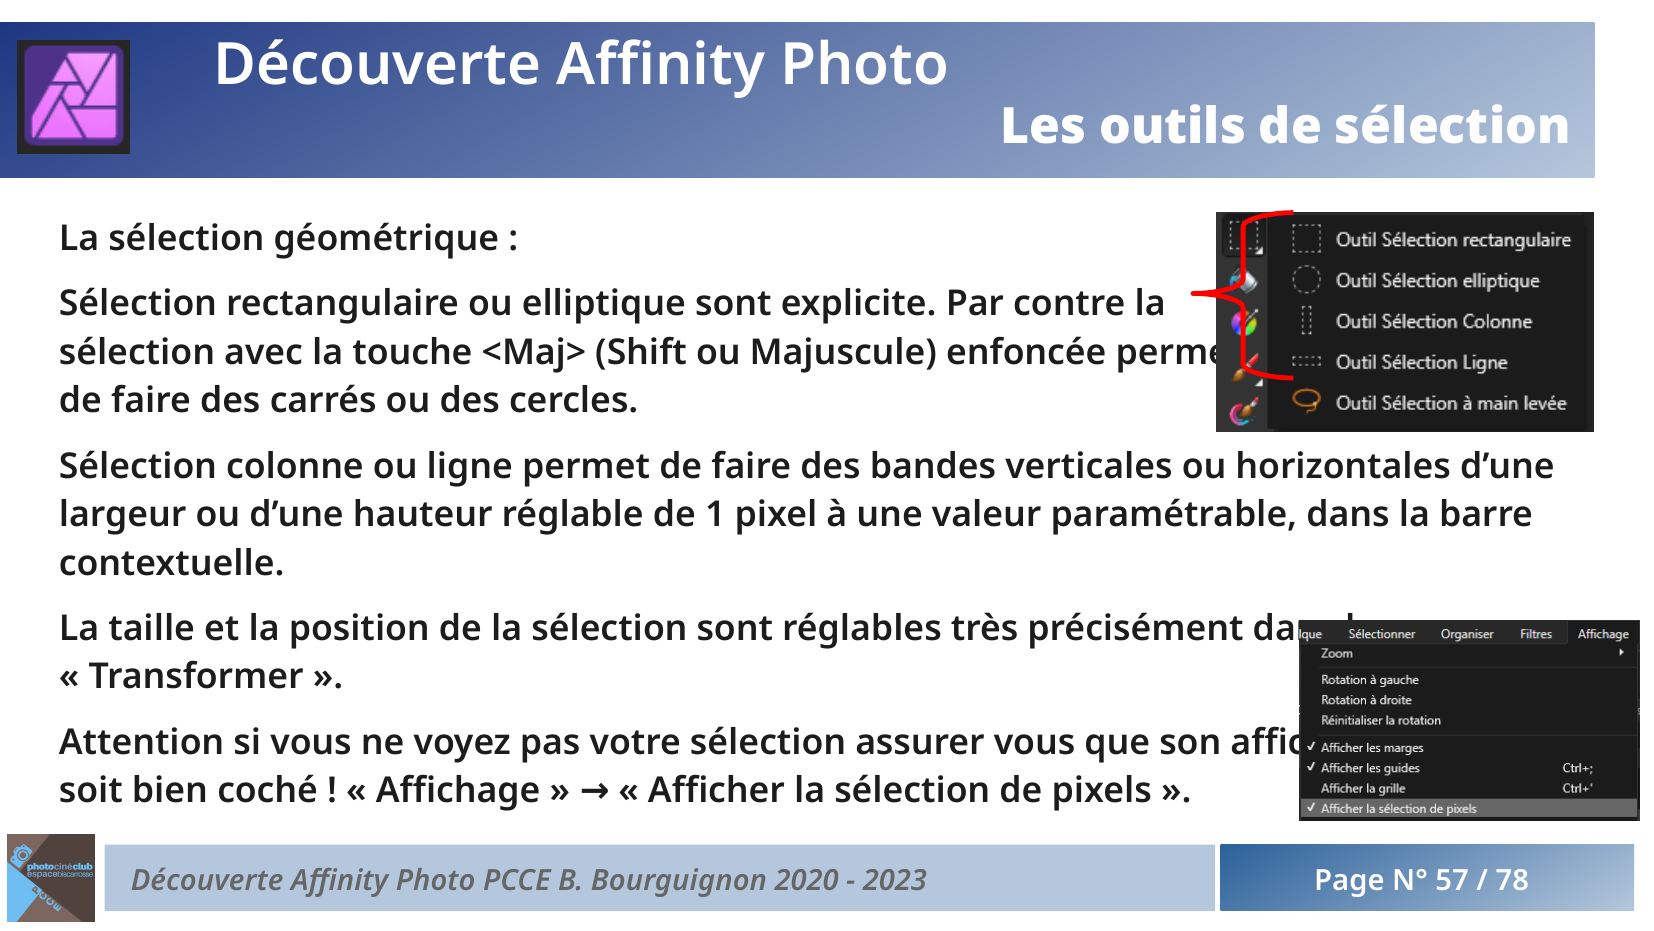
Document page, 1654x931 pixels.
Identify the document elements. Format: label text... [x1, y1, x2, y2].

list La sélection géométrique : Sélection rectangulaire ou elliptique sont explicite. Par contre la sélection avec la touche <Maj> (Shift ou Majuscule) enfoncée permet de faire des carrés ou des cercles. Sélection colonne ou ligne permet de faire des bandes verticales ou horizontales d’une largeur ou d’une hauteur réglable de 1 pixel à une valeur paramétrable, dans la barre contextuelle. La taille et la position de la sélection sont réglables très précisément dans le panneau « Transformer ». Attention si vous ne voyez pas votre sélection assurer vous que son affichage soit bien coché ! « Affichage » → « Afficher la sélection de pixels ». [59, 212, 1565, 820]
picture [17, 40, 130, 154]
picture [1216, 212, 1594, 432]
picture [7, 834, 95, 922]
picture [1216, 212, 1264, 288]
title Les outils de sélection [874, 47, 1571, 158]
picture [1299, 620, 1640, 821]
